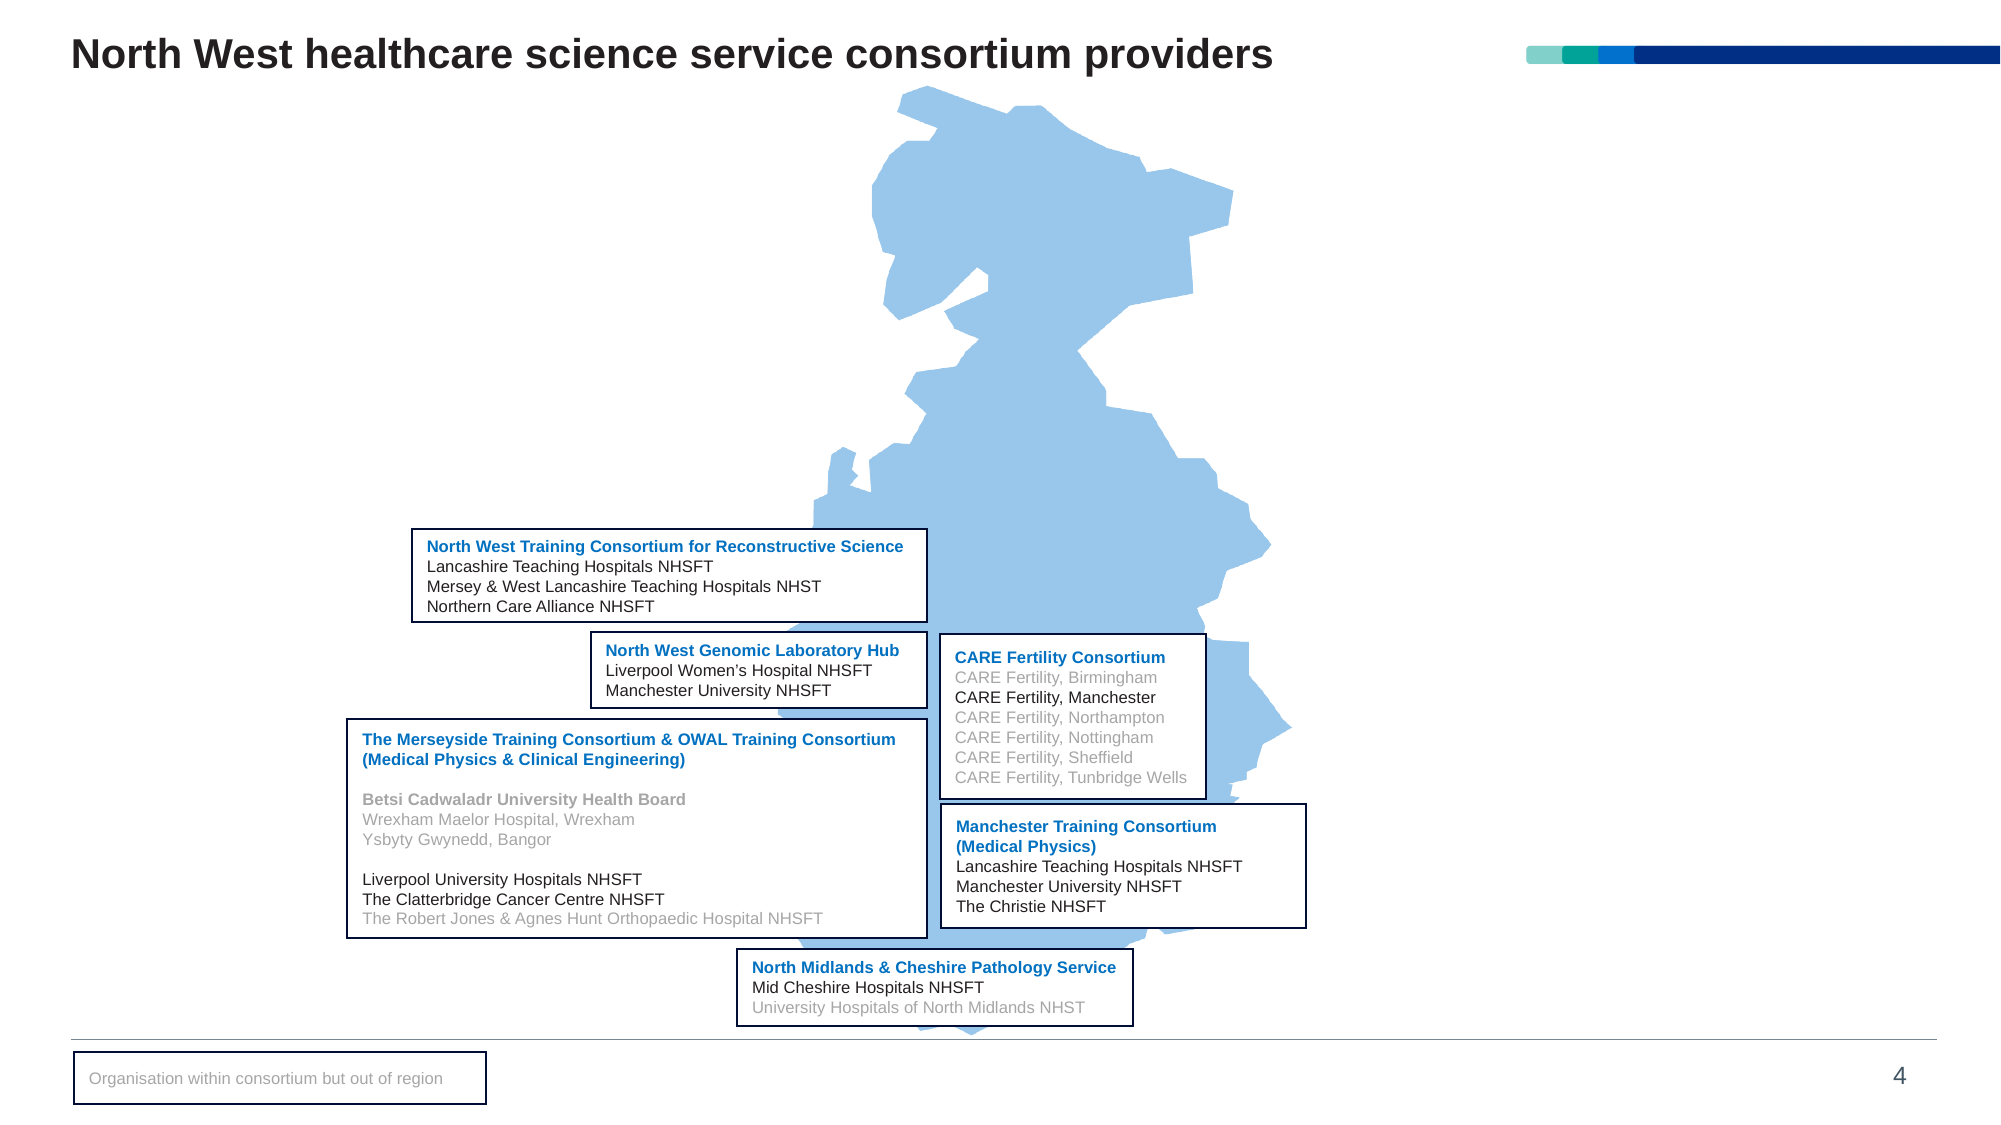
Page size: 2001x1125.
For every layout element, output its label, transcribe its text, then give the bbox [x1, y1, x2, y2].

text_box North West Training Consortium for Reconstructive Science Lancashire Teaching Hospitals NHSFT Mersey & West Lancashire Teaching Hospitals NHST Northern Care Alliance NHSFT [412, 529, 927, 622]
text_box Manchester Training Consortium (Medical Physics) Lancashire Teaching Hospitals NHSFT Manchester University NHSFT The Christie NHSFT [941, 804, 1306, 928]
picture [684, 79, 1316, 1051]
text_box North West Genomic Laboratory Hub Liverpool Women’s Hospital NHSFT Manchester University NHSFT [591, 632, 927, 708]
text_box CARE Fertility Consortium CARE Fertility, Birmingham CARE Fertility, Manchester CARE Fertility, Northampton CARE Fertility, Nottingham CARE Fertility, Sheffield CARE Fertility, Tunbridge Wells [940, 634, 1206, 799]
text_box The Merseyside Training Consortium & OWAL Training Consortium (Medical Physics & Clinical Engineering) Betsi Cadwaladr University Health Board Wrexham Maelor Hospital, Wrexham Ysbyty Gwynedd, Bangor Liverpool University Hospitals NHSFT The Clatterbridge Cancer Centre NHSFT The Robert Jones & Agnes Hunt Orthopaedic Hospital NHSFT [347, 719, 927, 938]
text_box Organisation within consortium but out of region [74, 1052, 486, 1104]
text_box North Midlands & Cheshire Pathology Service Mid Cheshire Hospitals NHSFT University Hospitals of North Midlands NHST [737, 949, 1133, 1026]
title North West healthcare science service consortium providers [70, 32, 1513, 79]
